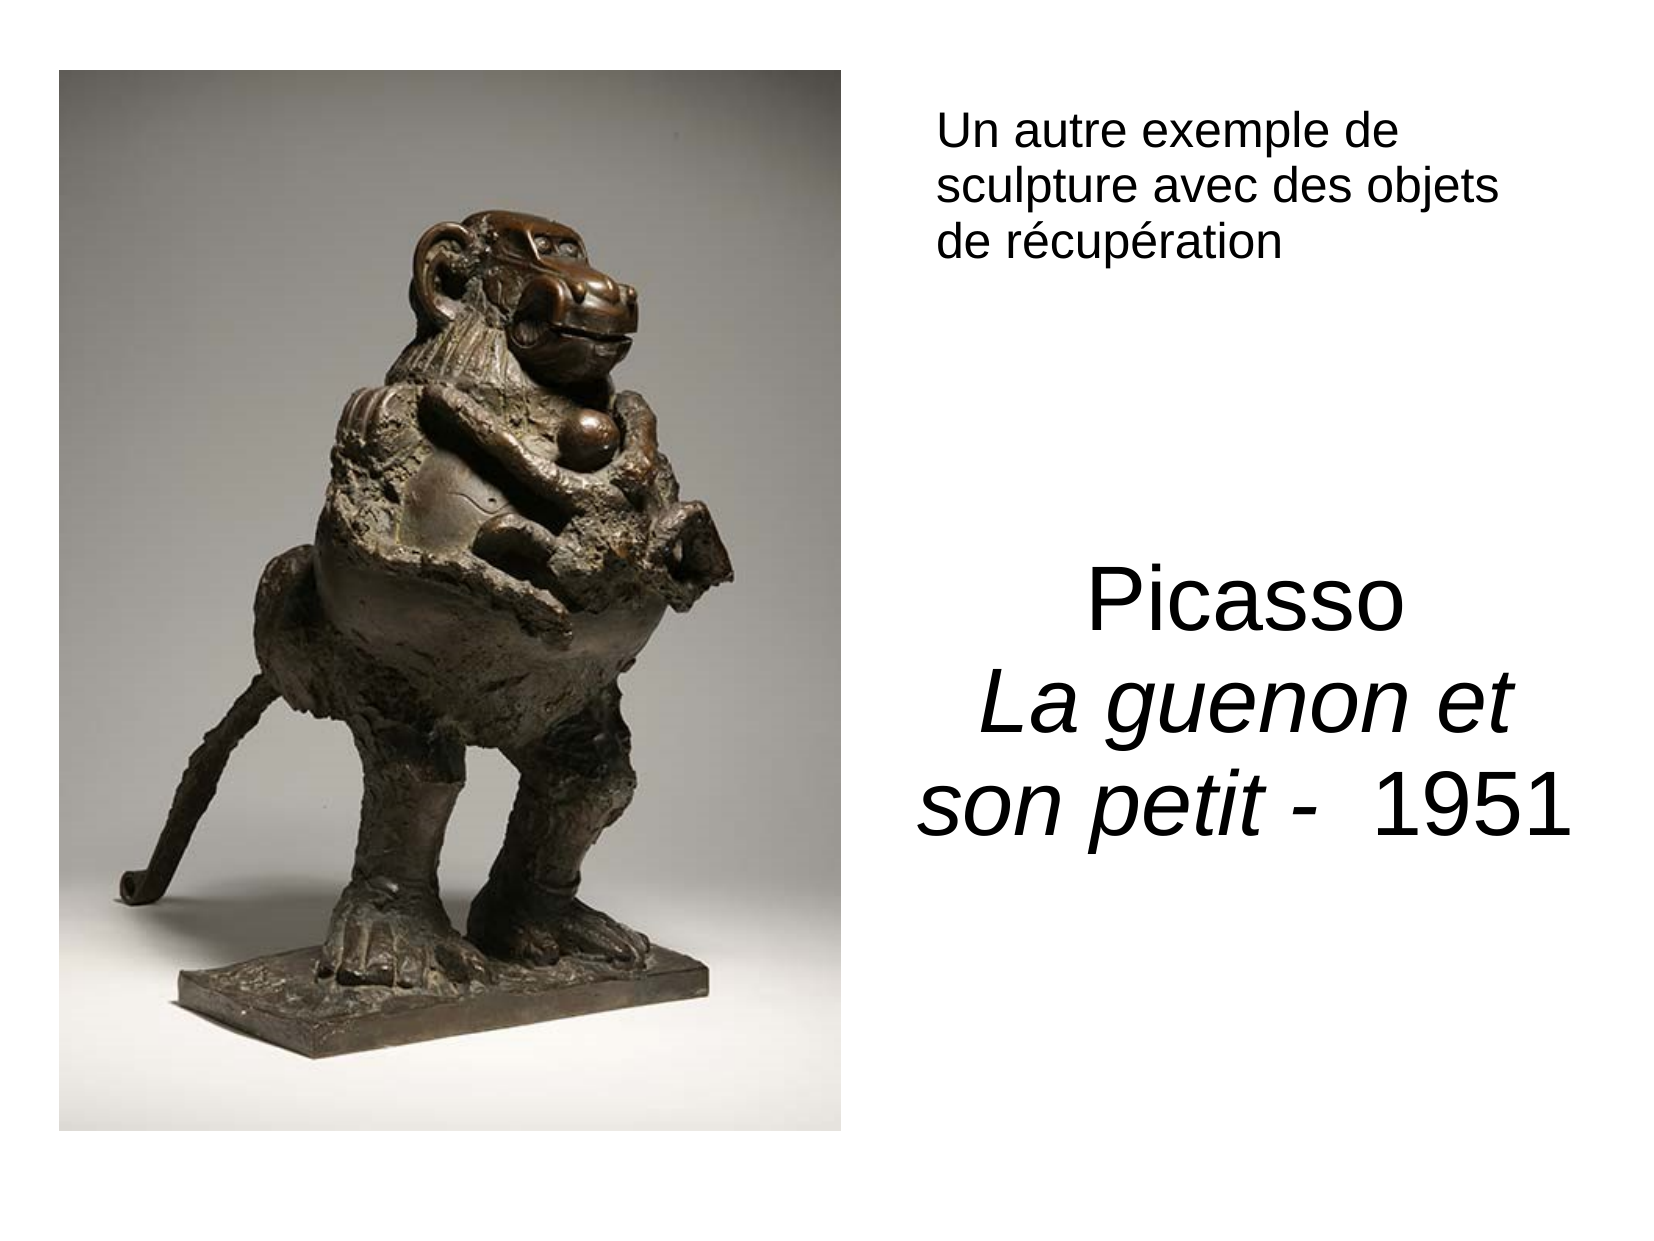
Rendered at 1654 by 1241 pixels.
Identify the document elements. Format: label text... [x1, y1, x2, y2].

picture [59, 70, 841, 1131]
title Picasso La guenon et son petit - 1951 [897, 480, 1595, 922]
text_box Un autre exemple de sculpture avec des objets de récupération [921, 94, 1571, 277]
